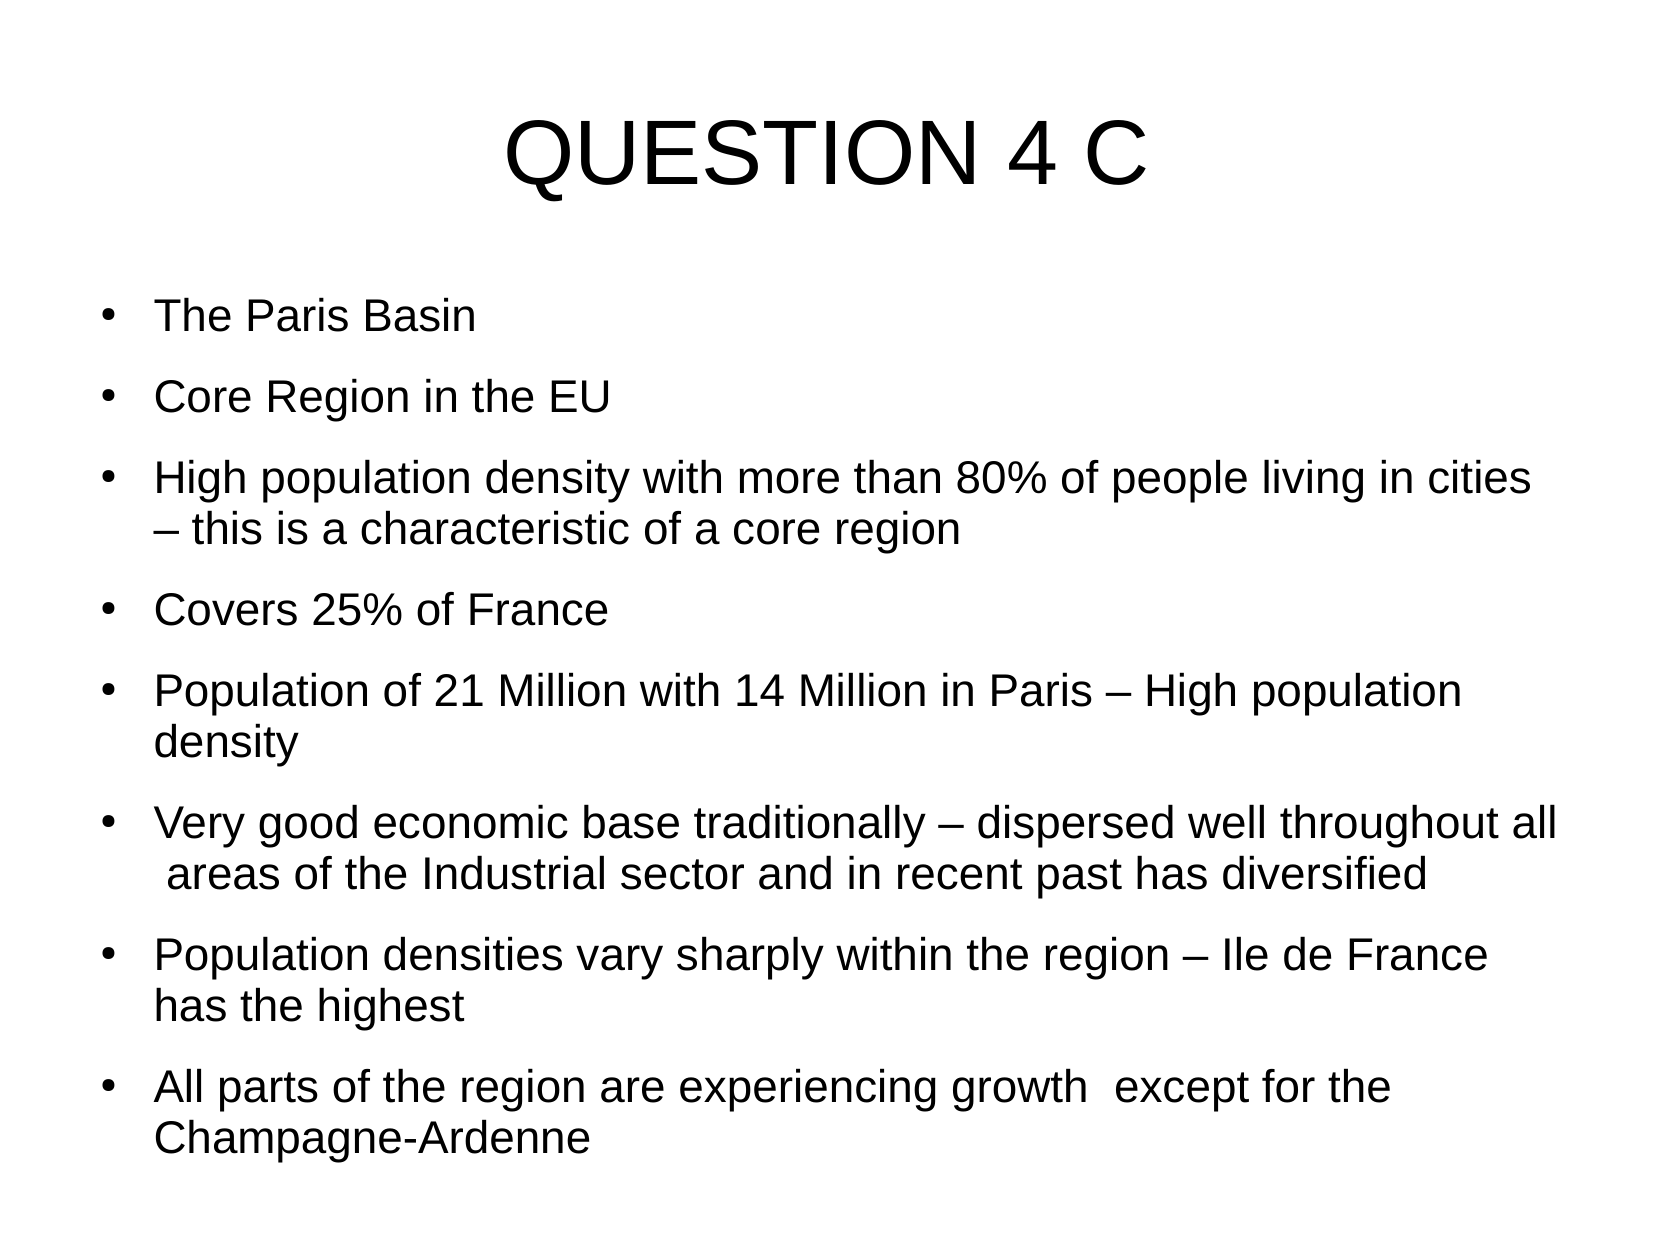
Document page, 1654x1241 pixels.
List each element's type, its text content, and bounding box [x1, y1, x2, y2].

list The Paris Basin Core Region in the EU High population density with more than 80% of people living in cities – this is a characteristic of a core region Covers 25% of France Population of 21 Million with 14 Million in Paris – High population density Very good economic base traditionally – dispersed well throughout all areas of the Industrial sector and in recent past has diversified Population densities vary sharply within the region – Ile de France has the highest All parts of the region are experiencing growth except for the Champagne-Ardenne [82, 290, 1571, 1161]
title QUESTION 4 C [82, 56, 1571, 250]
